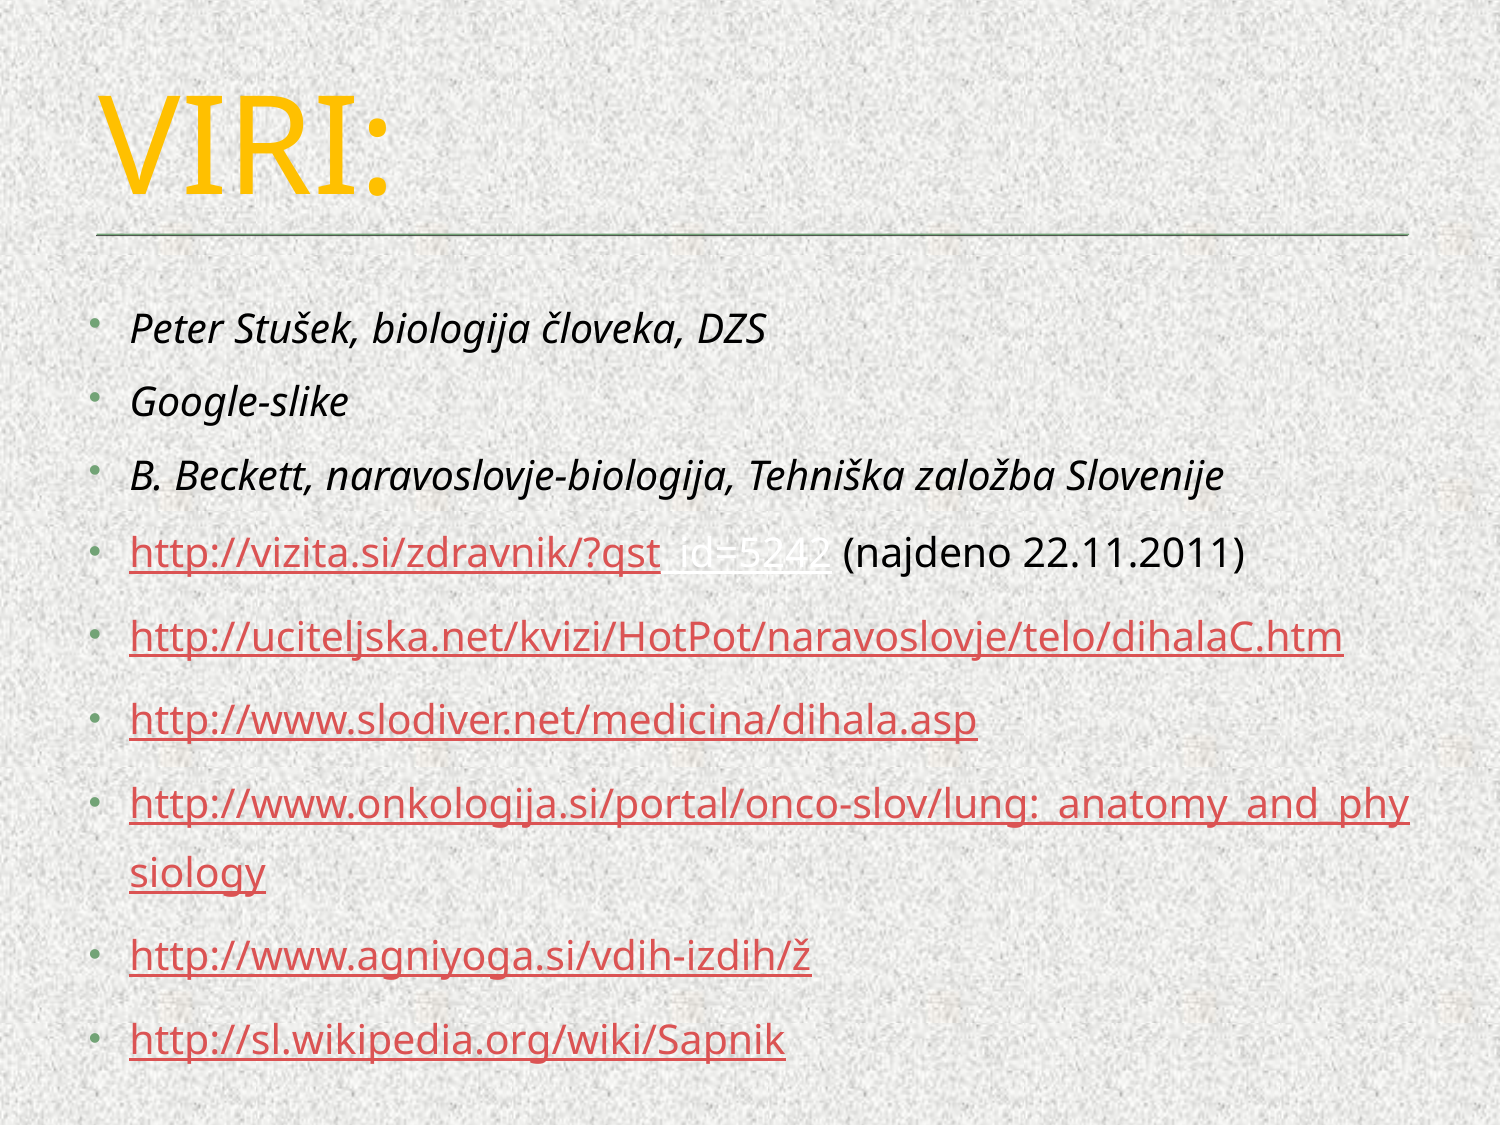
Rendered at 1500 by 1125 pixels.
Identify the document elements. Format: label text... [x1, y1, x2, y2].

list Peter Stušek, biologija človeka, DZS Google-slike B. Beckett, naravoslovje-biologija, Tehniška založba Slovenije http://vizita.si/zdravnik/?qst_id=5242 (najdeno 22.11.2011) http://uciteljska.net/kvizi/HotPot/naravoslovje/telo/dihalaC.htm http://www.slodiver.net/medicina/dihala.asp http://www.onkologija.si/portal/onco-slov/lung:_anatomy_and_physiology http://www.agniyoga.si/vdih-izdih/ž http://sl.wikipedia.org/wiki/Sapnik [75, 270, 1425, 1013]
picture [0, 0, 1500, 1125]
title VIRI: [75, 41, 1425, 230]
